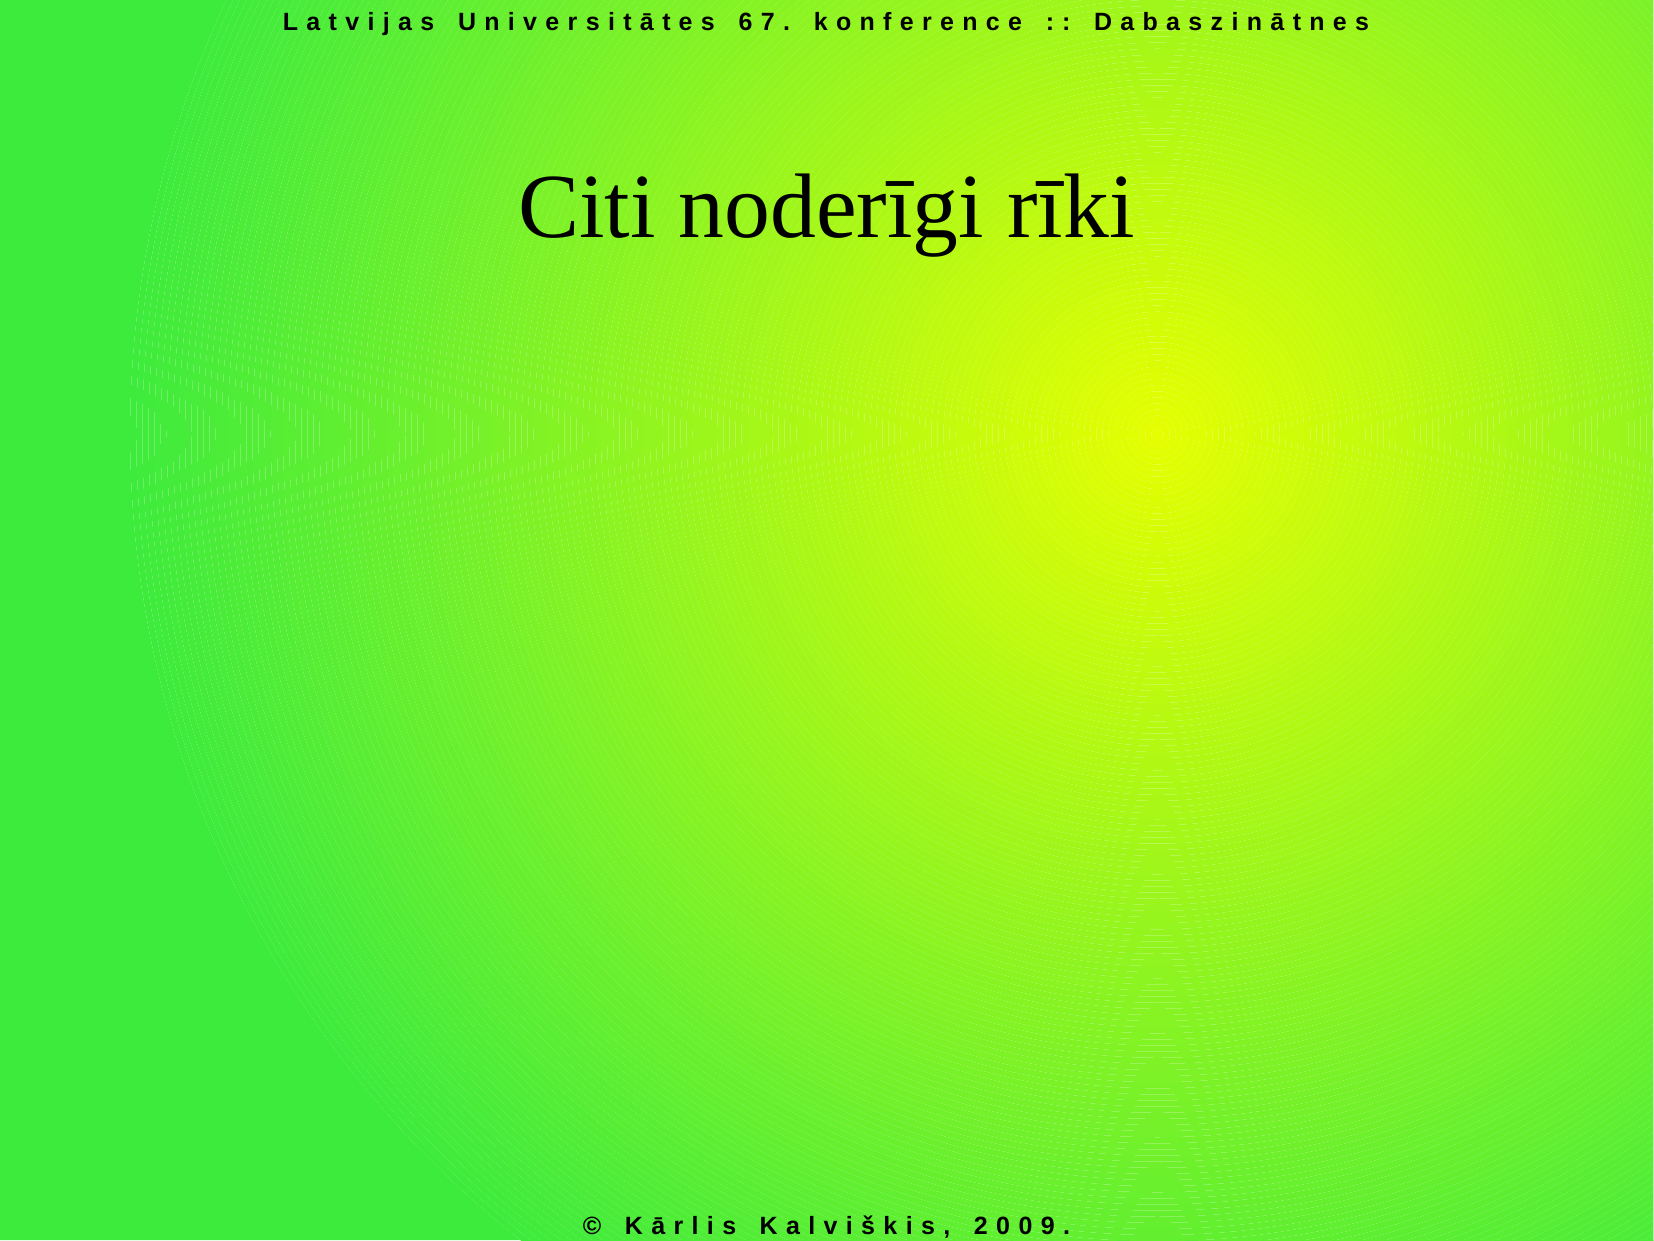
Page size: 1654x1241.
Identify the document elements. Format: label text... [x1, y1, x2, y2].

title Citi noderīgi rīki [118, 88, 1536, 325]
